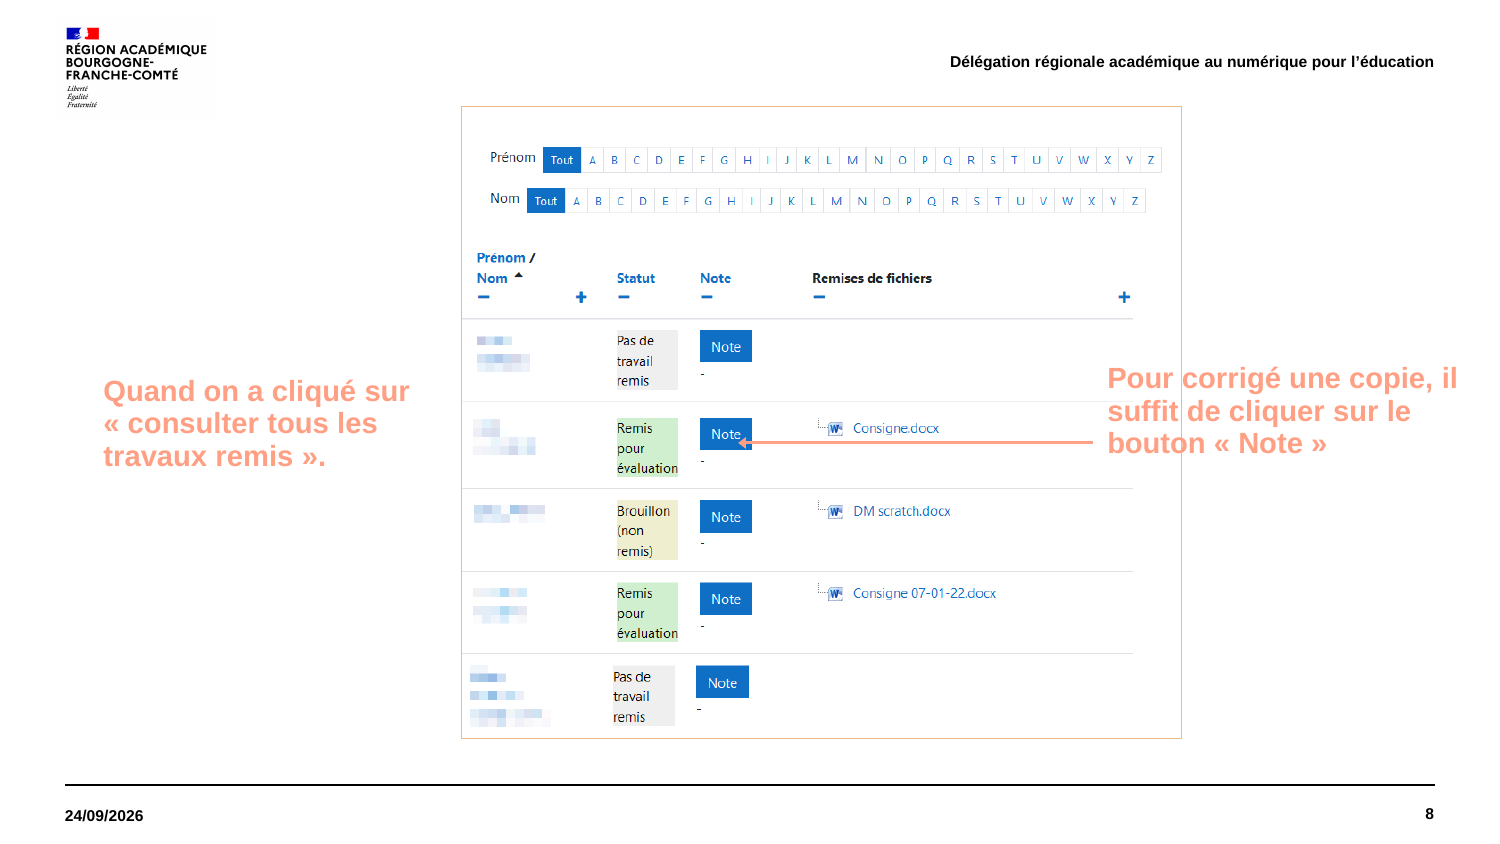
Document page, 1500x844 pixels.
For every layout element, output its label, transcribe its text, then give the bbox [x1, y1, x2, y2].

text_box <numéro> [1213, 784, 1435, 843]
text_box 23/04/2023 [64, 787, 245, 843]
picture [55, 16, 218, 119]
text_box Quand on a cliqué sur « consulter tous les travaux remis ». [88, 367, 473, 481]
text_box Pour corrigé une copie, il suffit de cliquer sur le bouton « Note » [1092, 354, 1477, 468]
picture [461, 106, 1182, 739]
text_box Délégation régionale académique au numérique pour l’éducation [944, 32, 1435, 91]
